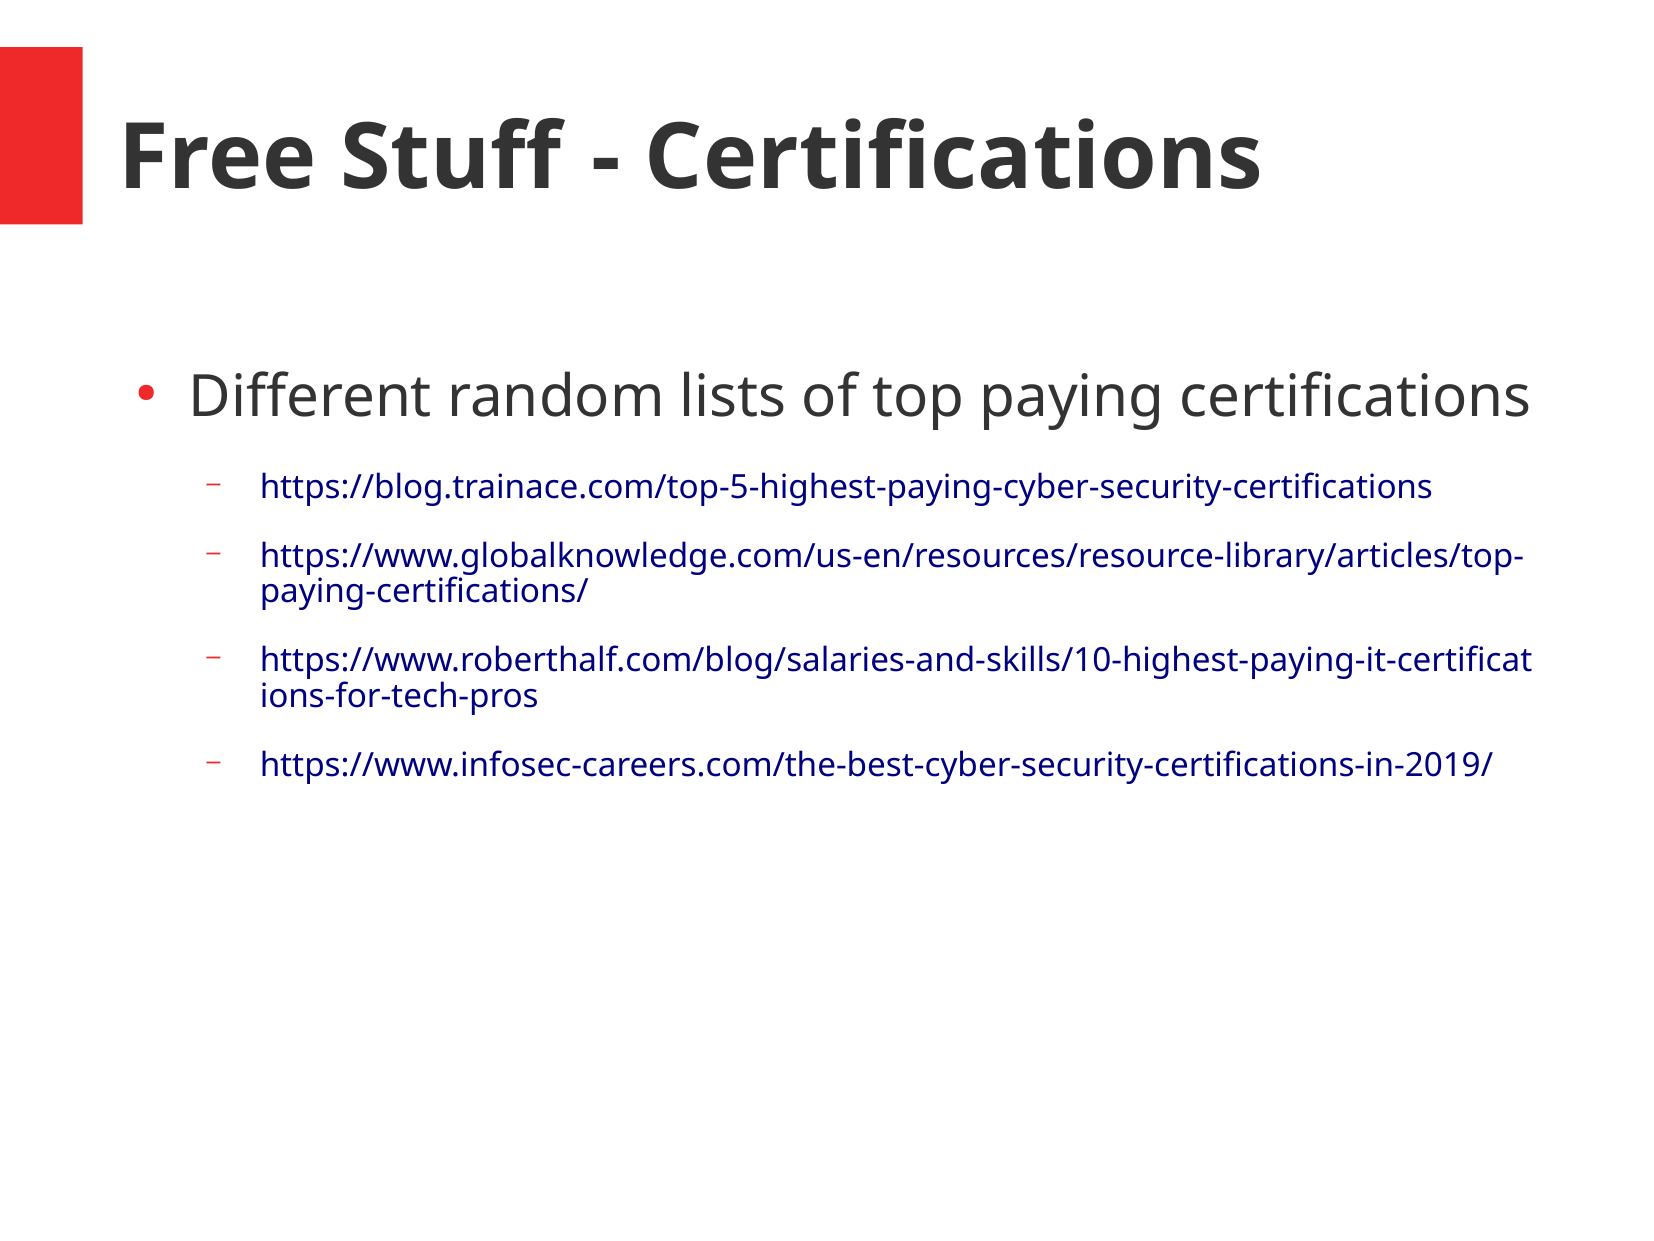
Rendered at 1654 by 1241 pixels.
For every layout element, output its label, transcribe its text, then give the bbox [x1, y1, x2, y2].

list Different random lists of top paying certifications https://blog.trainace.com/top-5-highest-paying-cyber-security-certifications https://www.globalknowledge.com/us-en/resources/resource-library/articles/top-paying-certifications/ https://www.roberthalf.com/blog/salaries-and-skills/10-highest-paying-it-certifications-for-tech-pros https://www.infosec-careers.com/the-best-cyber-security-certifications-in-2019/ [118, 354, 1536, 1074]
title Free Stuff - Certifications [118, 49, 1571, 257]
